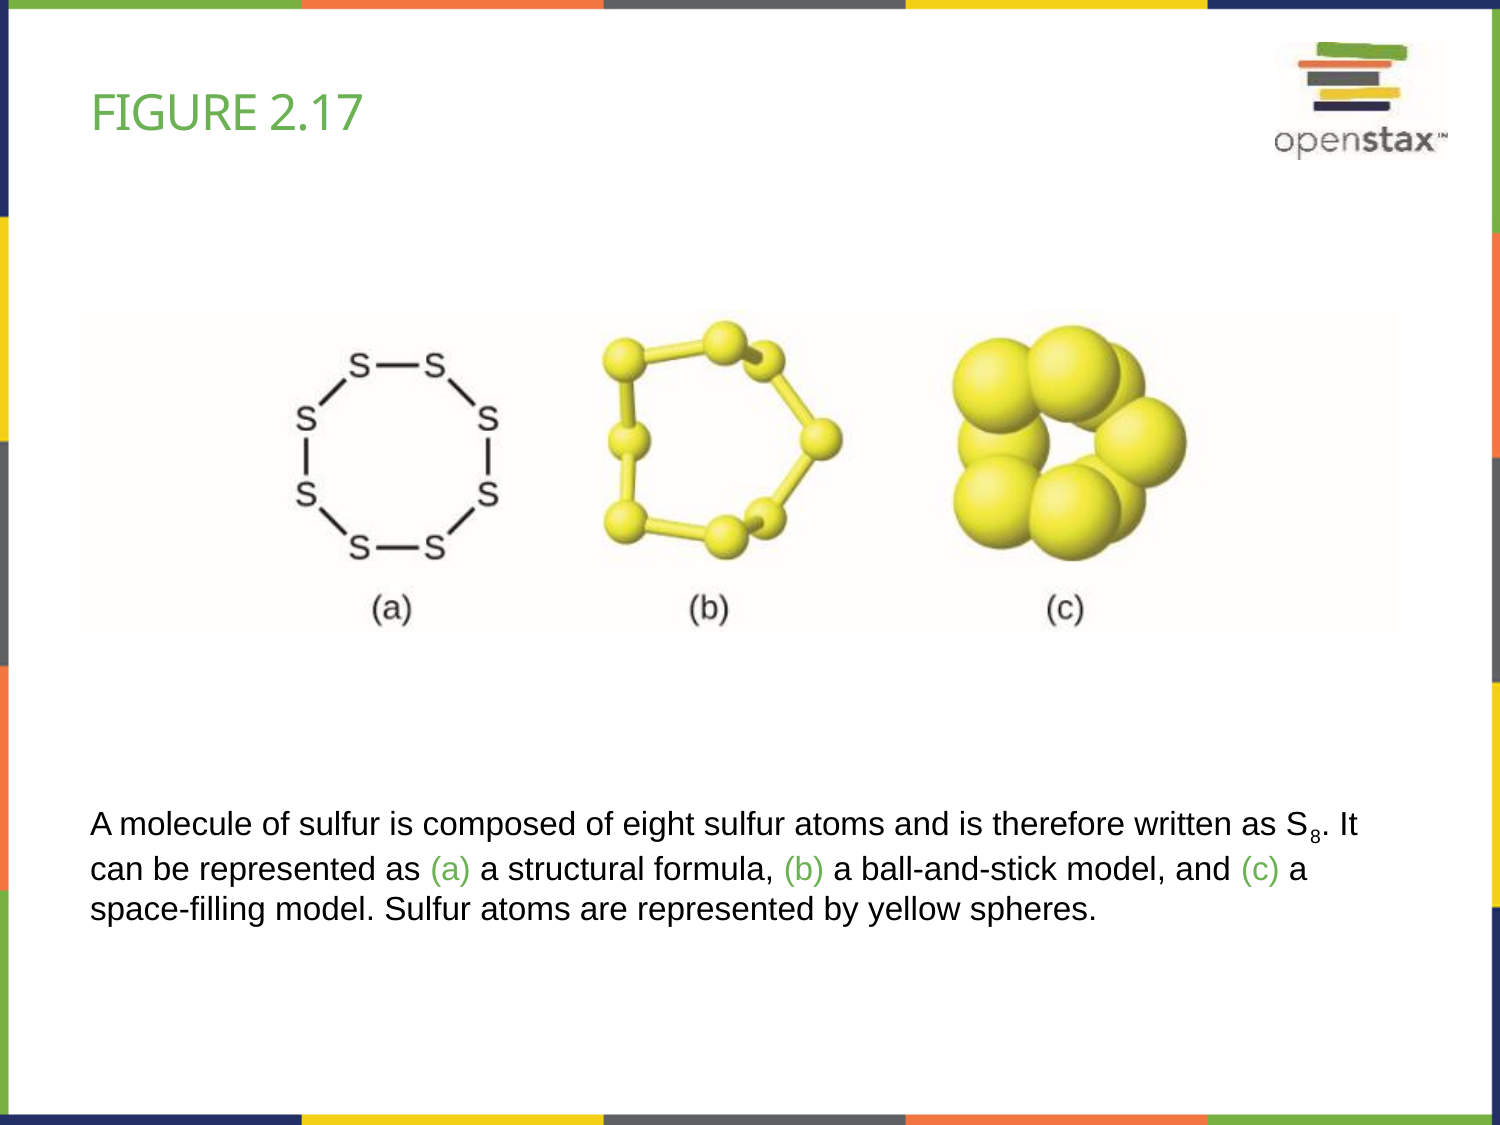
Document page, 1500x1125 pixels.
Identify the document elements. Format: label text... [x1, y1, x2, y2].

picture [0, 0, 1500, 1125]
title Figure 2.17 [75, 39, 1398, 148]
list A molecule of sulfur is composed of eight sulfur atoms and is therefore written as S8. It can be represented as (a) a structural formula, (b) a ball-and-stick model, and (c) a space-filling model. Sulfur atoms are represented by yellow spheres. [75, 794, 1398, 986]
